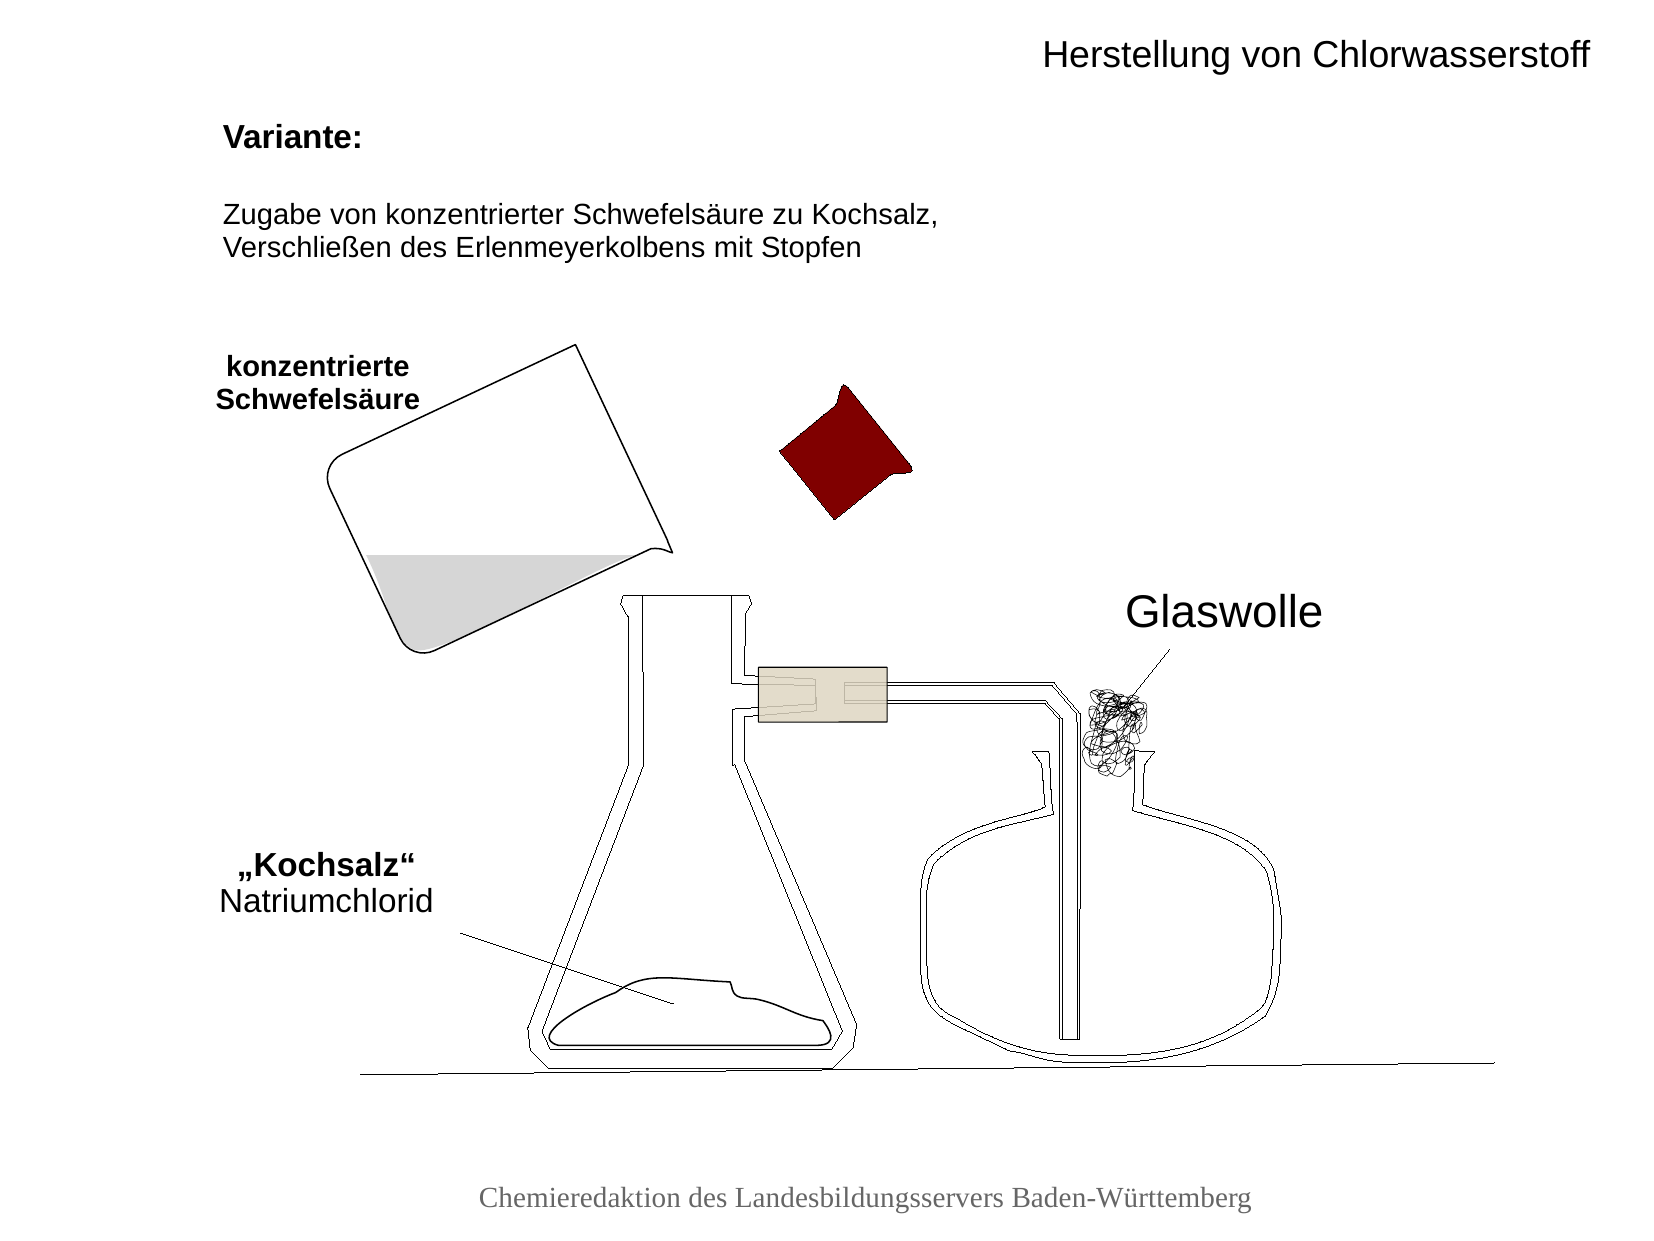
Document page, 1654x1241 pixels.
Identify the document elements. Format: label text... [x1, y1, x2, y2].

text_box konzentrierte Schwefelsäure [200, 342, 436, 425]
text_box [366, 555, 633, 651]
text_box „Kochsalz“ Natriumchlorid [204, 838, 449, 929]
text_box Variante: Zugabe von konzentrierter Schwefelsäure zu Kochsalz, Verschließen des Erlenmeyerkolbens mit Stopfen [208, 111, 957, 272]
text_box Herstellung von Chlorwasserstoff [1027, 25, 1605, 83]
text_box [527, 595, 1081, 1069]
text_box [920, 750, 1282, 1063]
text_box Glaswolle [1110, 578, 1339, 645]
text_box [779, 384, 913, 520]
